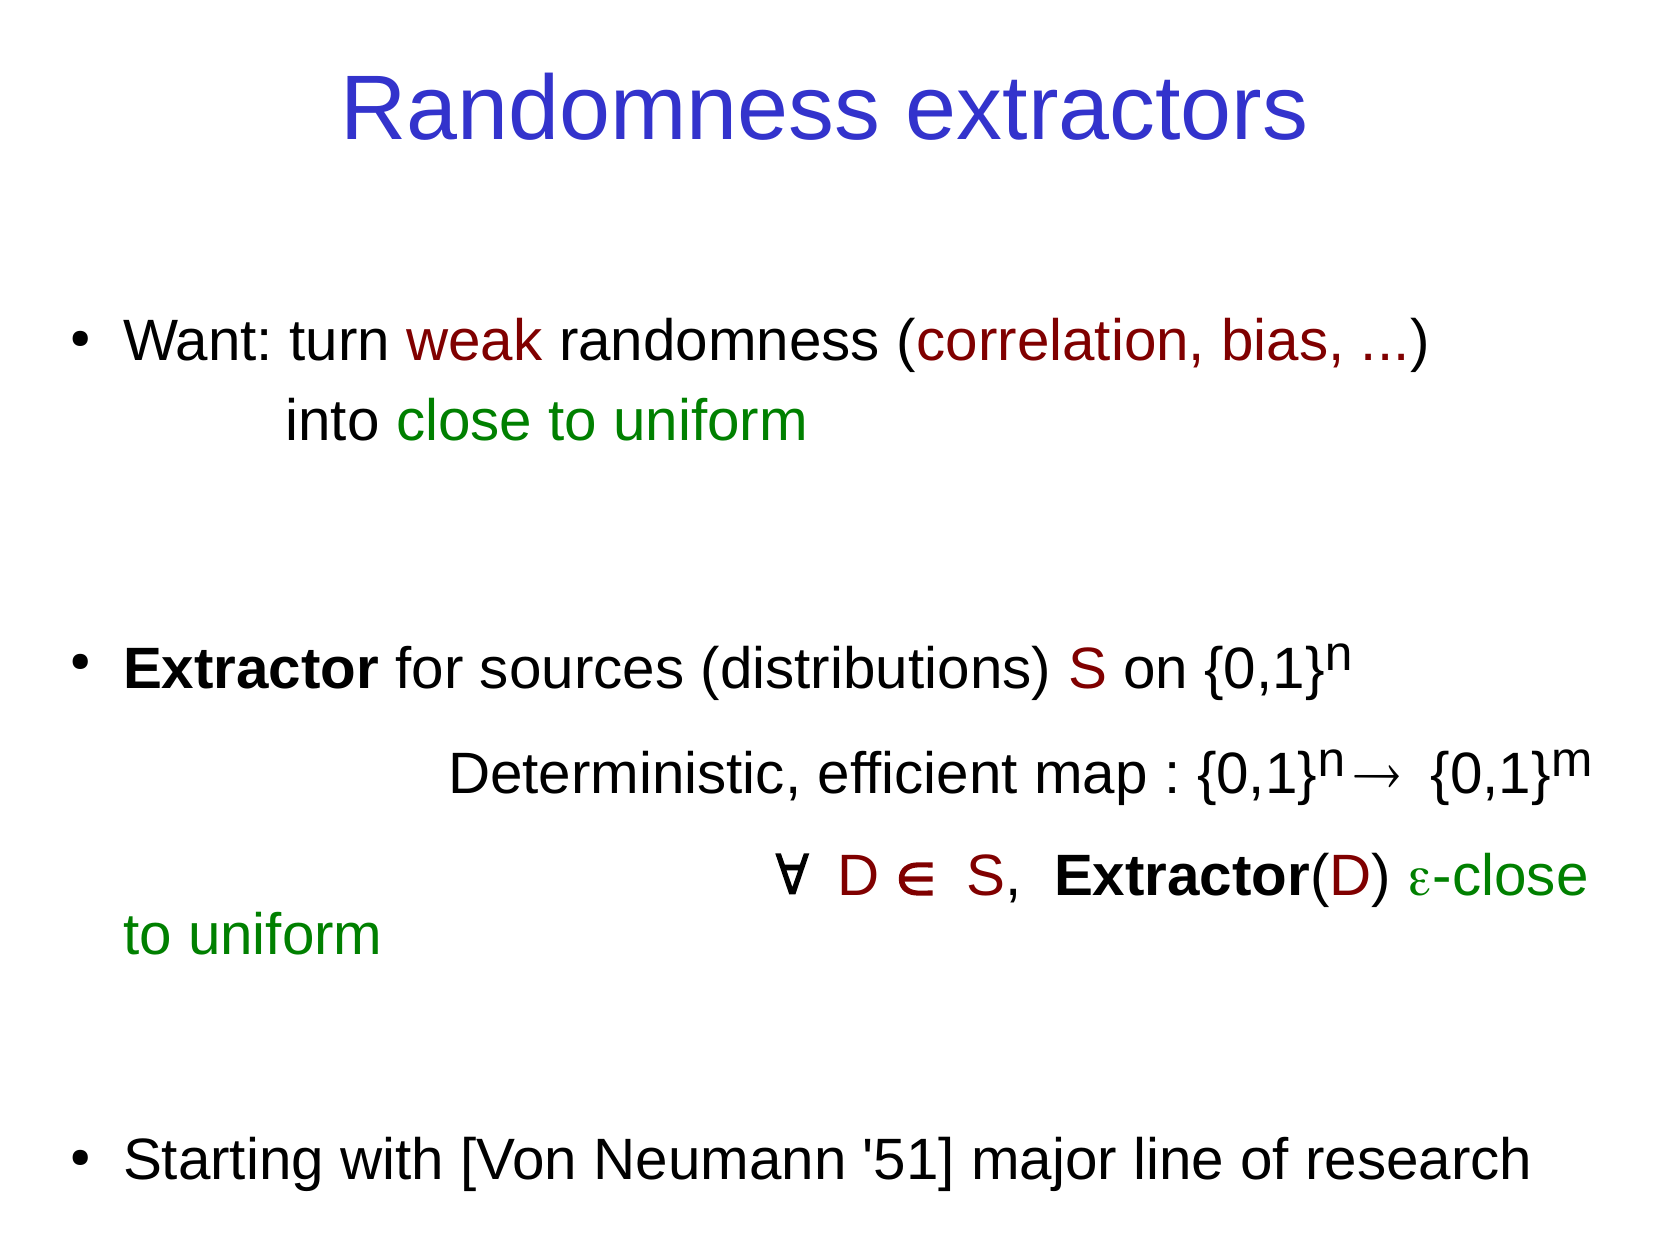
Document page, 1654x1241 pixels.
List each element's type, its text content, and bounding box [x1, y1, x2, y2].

list Want: turn weak randomness (correlation, bias, ...) into close to uniform Extractor for sources (distributions) S on {0,1}n Deterministic, efficient map : {0,1}n  {0,1}m  D  S, Extractor(D) -close to uniform Starting with [Von Neumann '51] major line of research [37, 299, 1613, 1241]
title Randomness extractors [0, 27, 1651, 188]
